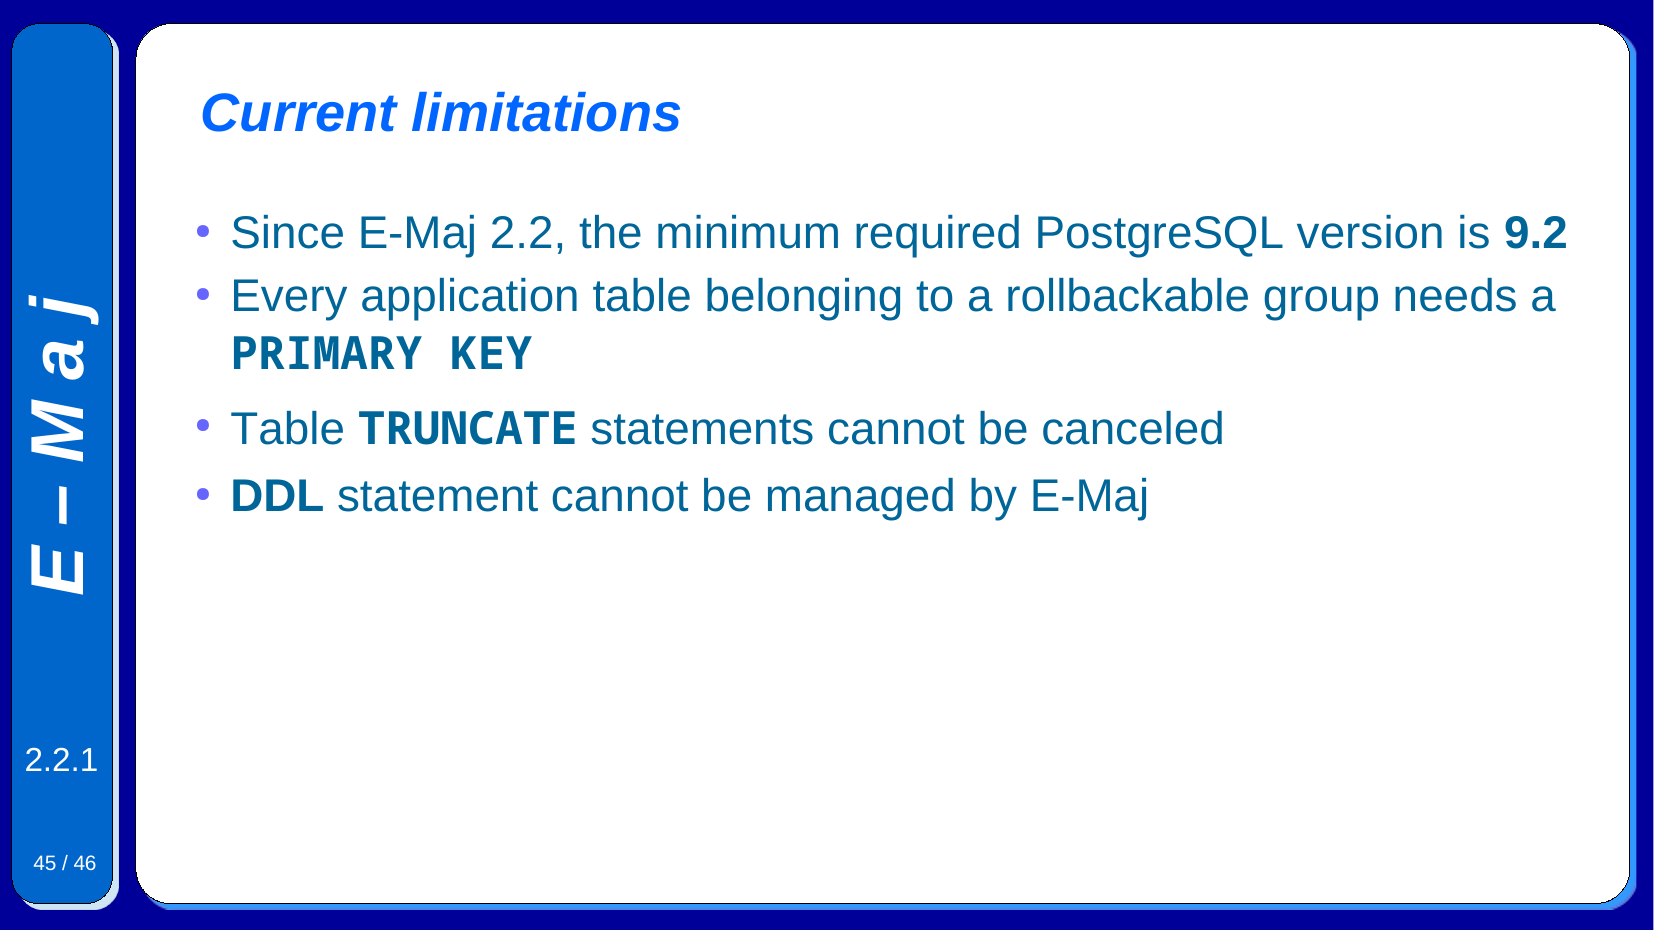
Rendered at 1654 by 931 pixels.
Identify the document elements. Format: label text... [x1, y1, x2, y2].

title Current limitations [200, 34, 1575, 191]
list Since E-Maj 2.2, the minimum required PostgreSQL version is 9.2 Every application table belonging to a rollbackable group needs a PRIMARY KEY Table TRUNCATE statements cannot be canceled DDL statement cannot be managed by E-Maj [177, 206, 1587, 827]
